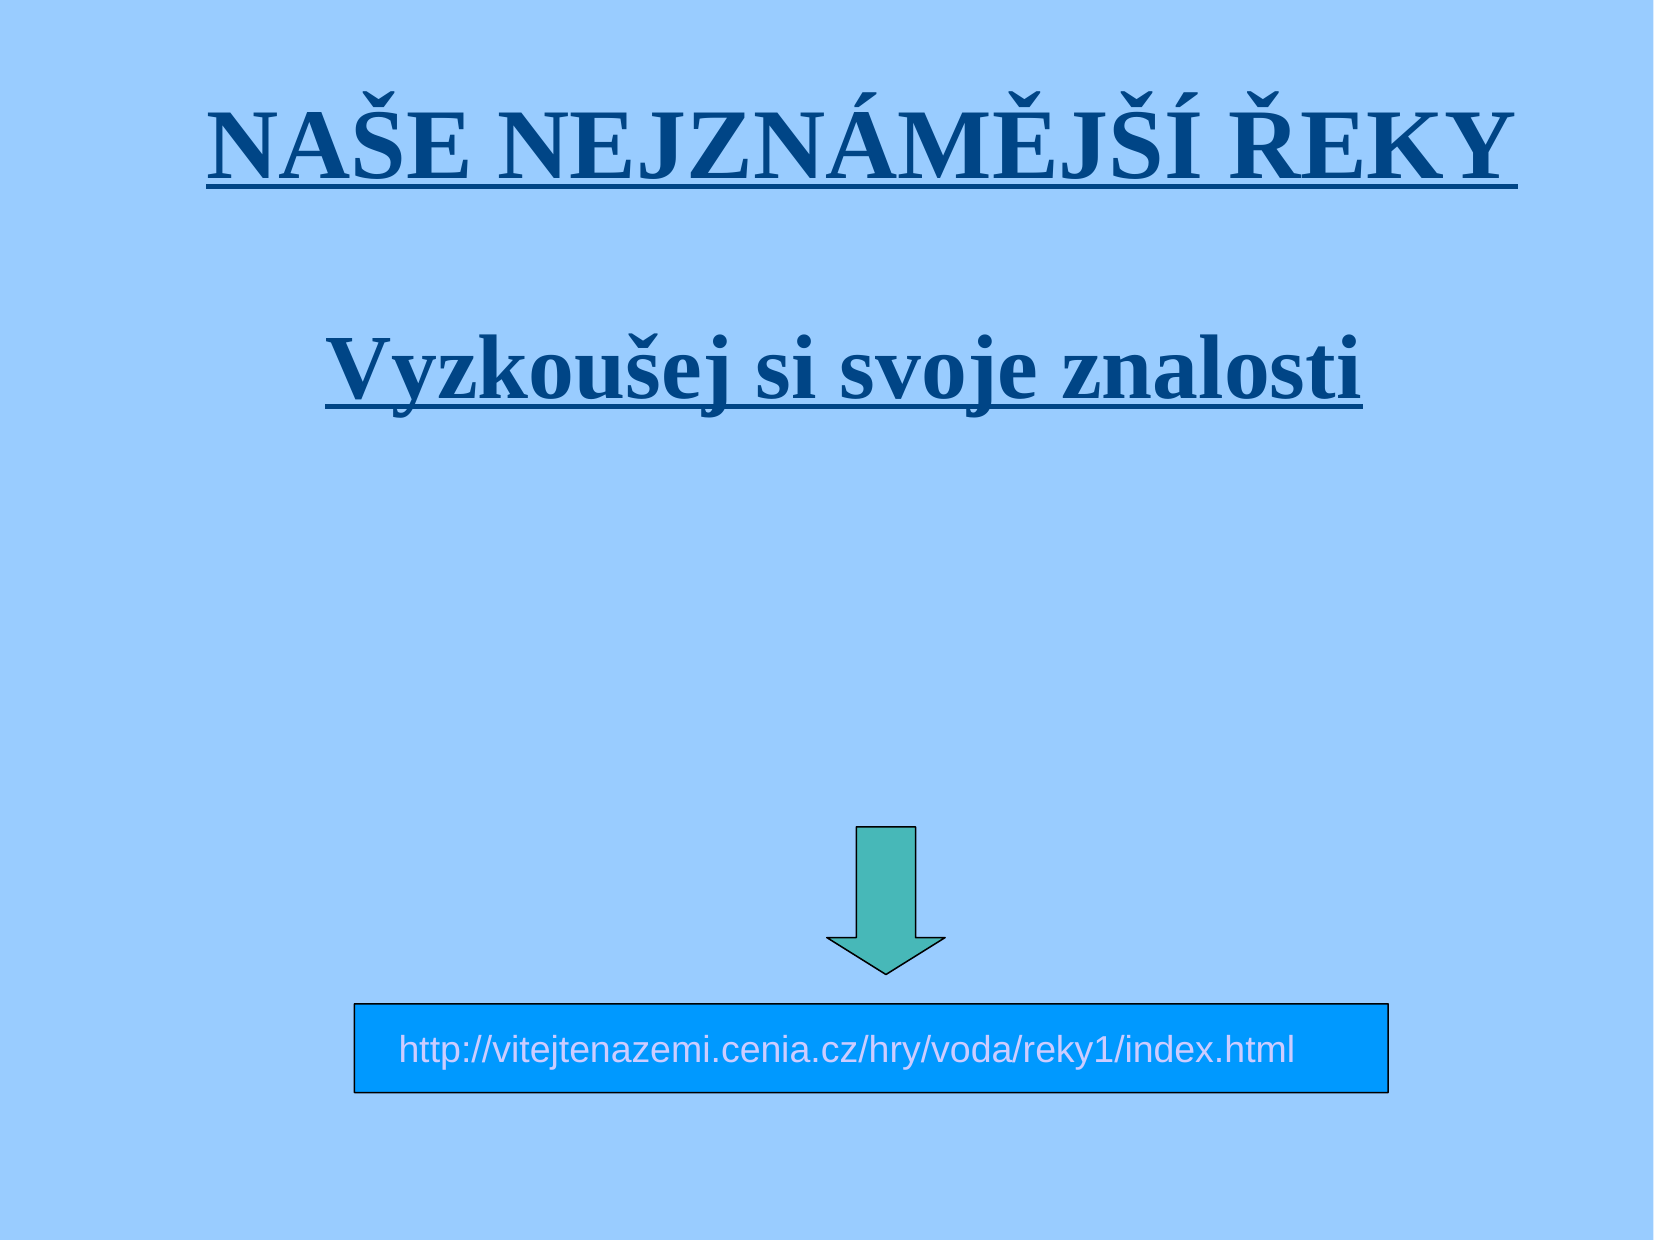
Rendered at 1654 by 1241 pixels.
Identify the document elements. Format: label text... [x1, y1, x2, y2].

text_box [826, 826, 946, 975]
text_box NAŠE NEJZNÁMĚJŠÍ ŘEKY Vyzkoušej si svoje znalosti [118, 147, 1607, 355]
text_box [354, 1003, 1389, 1093]
text_box http://vitejtenazemi.cenia.cz/hry/voda/reky1/index.html [383, 1021, 1499, 1093]
